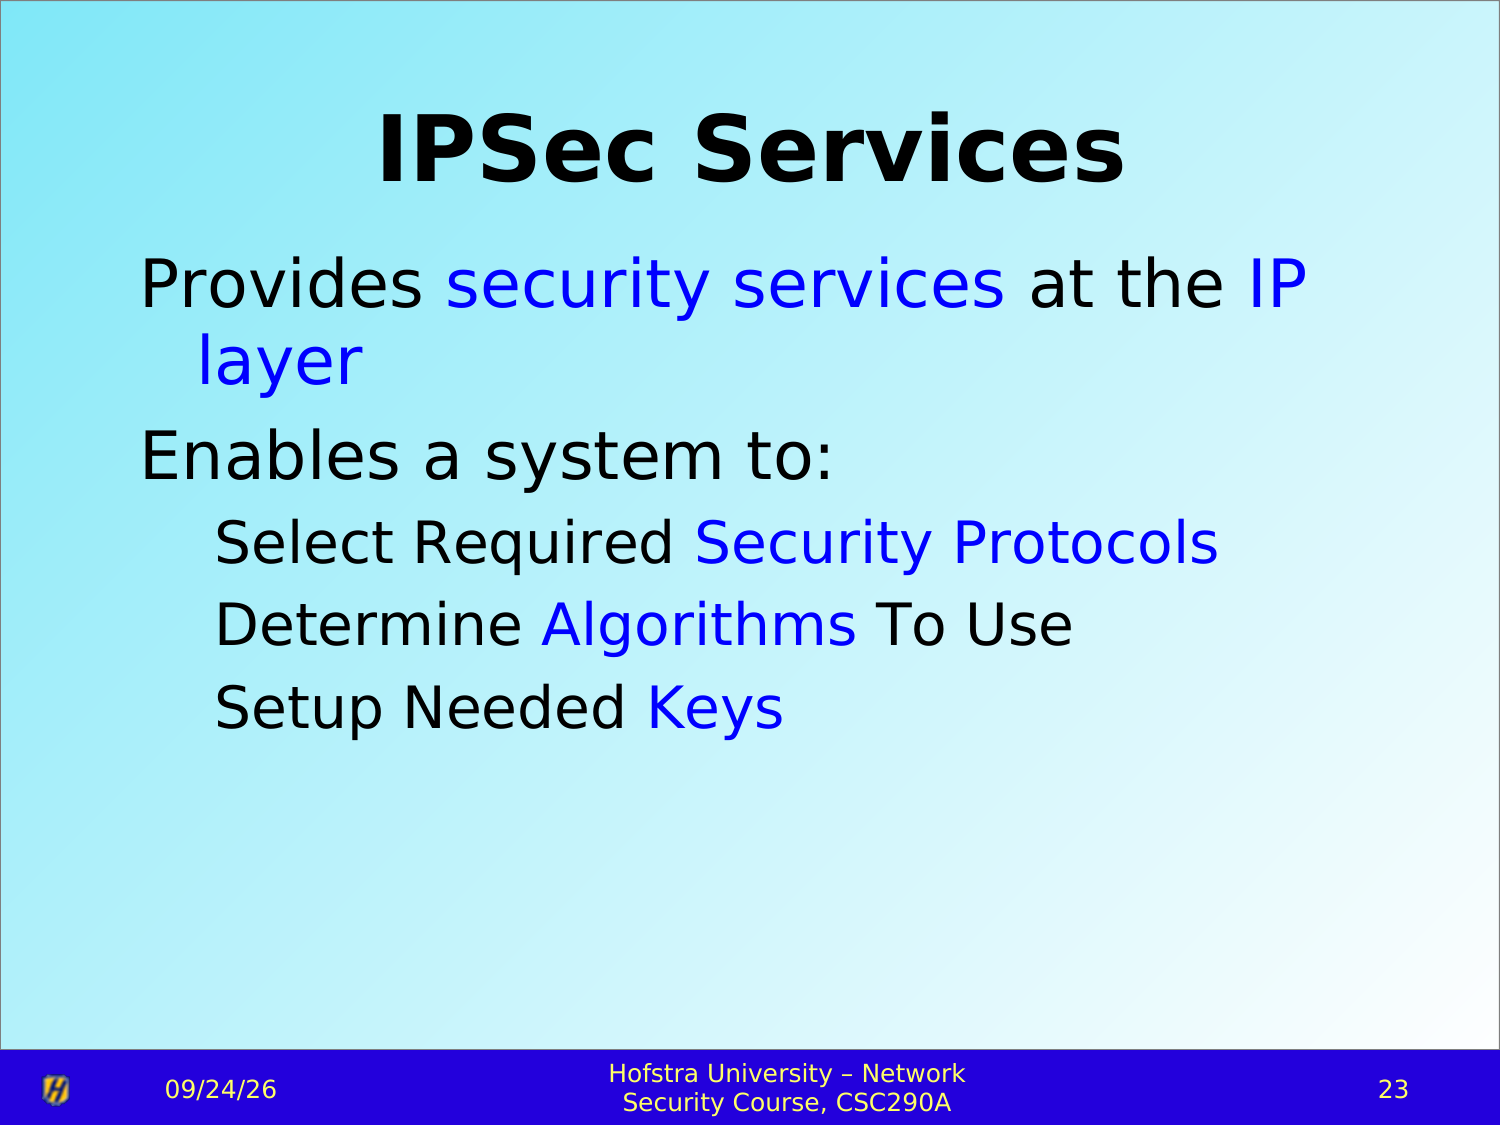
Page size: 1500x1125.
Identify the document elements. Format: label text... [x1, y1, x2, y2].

list Provides security services at the IP layer Enables a system to: Select Required Security Protocols Determine Algorithms To Use Setup Needed Keys [124, 237, 1450, 913]
picture [37, 1072, 76, 1110]
title IPSec Services [112, 85, 1391, 212]
